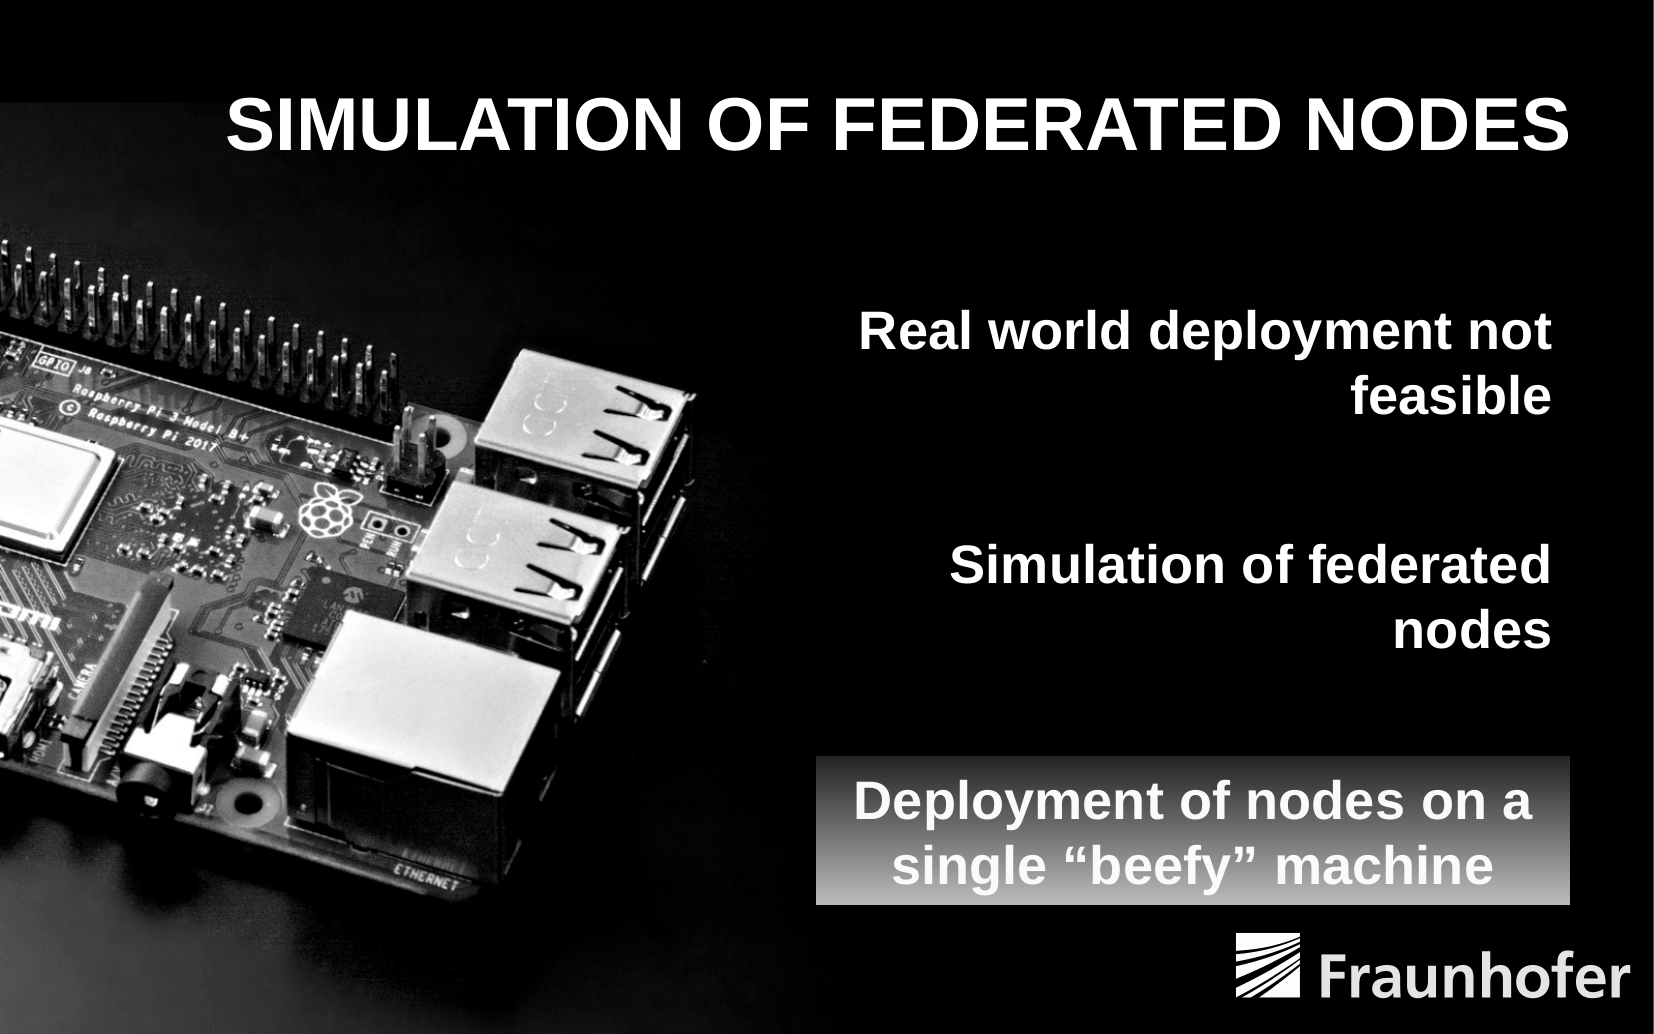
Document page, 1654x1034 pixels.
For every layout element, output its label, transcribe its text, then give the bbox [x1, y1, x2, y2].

title SIMULATION OF FEDERATED NODES [49, 34, 1573, 207]
text_box Deployment of nodes on a single “beefy” machine [815, 755, 1571, 906]
list Real world deployment not feasible Simulation of federated nodes [766, 295, 1553, 868]
picture [0, 0, 1654, 1034]
